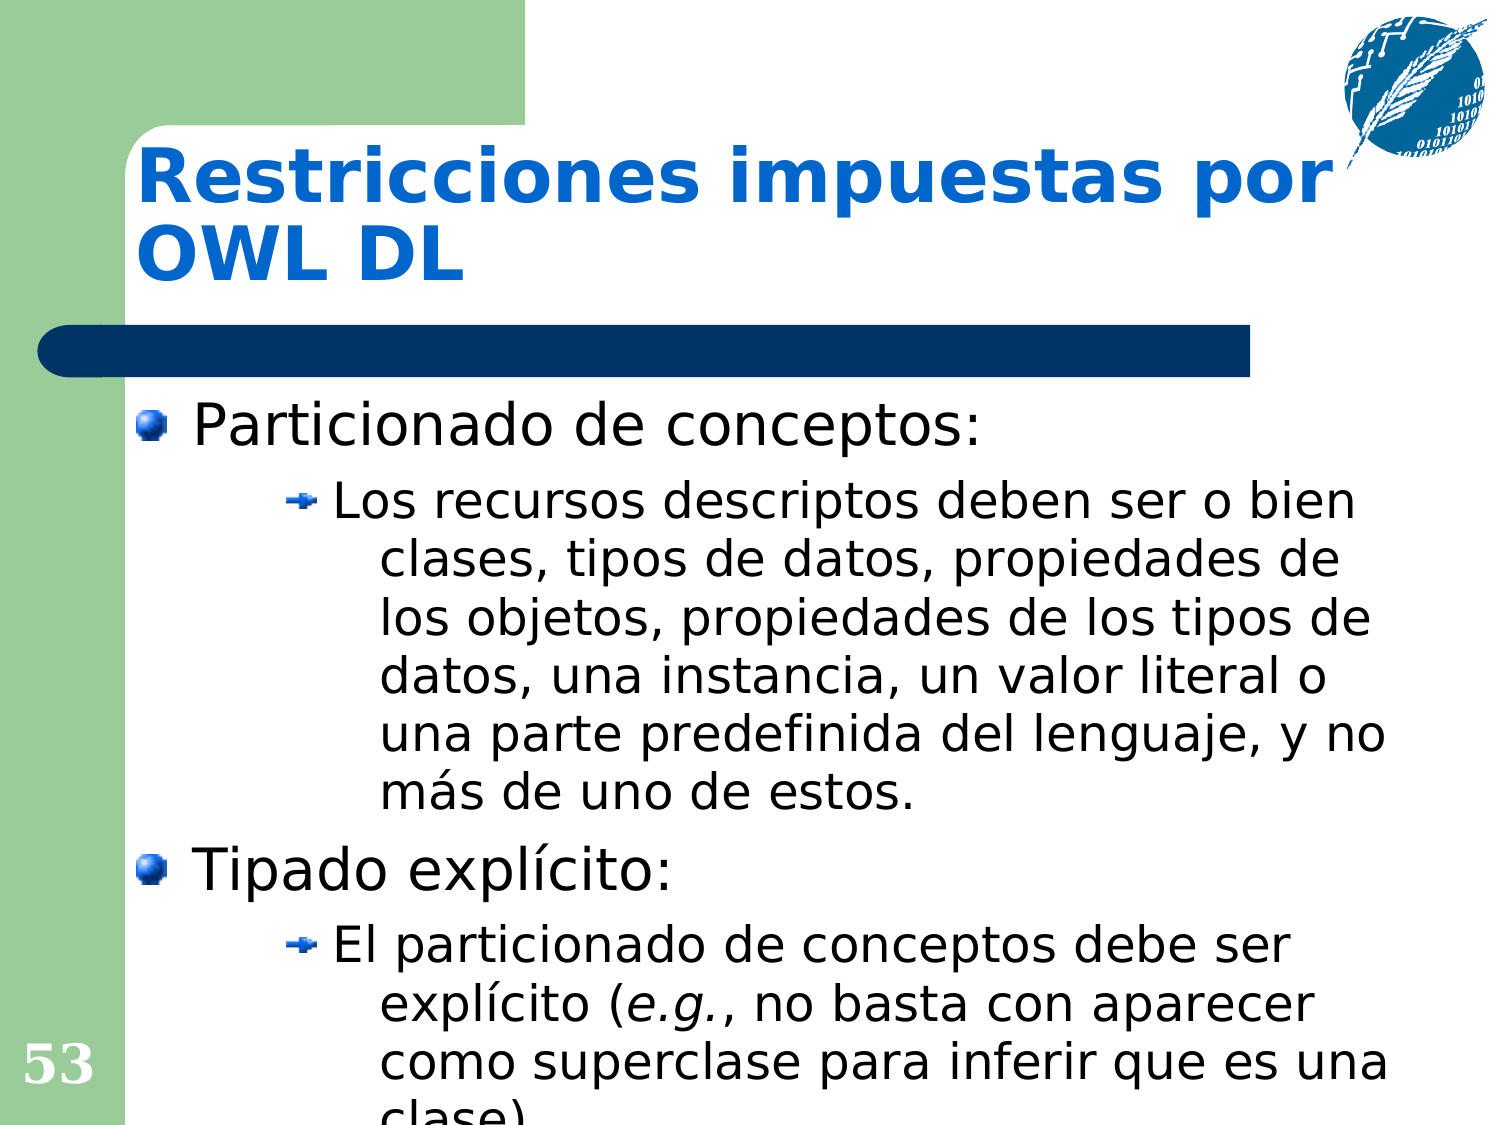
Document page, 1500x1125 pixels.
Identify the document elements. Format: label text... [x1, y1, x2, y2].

picture [1427, 138, 1431, 148]
list Particionado de conceptos: Los recursos descriptos deben ser o bien clases, tipos de datos, propiedades de los objetos, propiedades de los tipos de datos, una instancia, un valor literal o una parte predefinida del lenguaje, y no más de uno de estos. Tipado explícito: El particionado de conceptos debe ser explícito (e.g., no basta con aparecer como superclase para inferir que es una clase). [136, 391, 1399, 1124]
title Restricciones impuestas por OWL DL [135, 135, 1412, 301]
picture [1436, 127, 1450, 136]
picture [1341, 15, 1487, 172]
picture [1416, 140, 1425, 149]
picture [1433, 139, 1440, 147]
